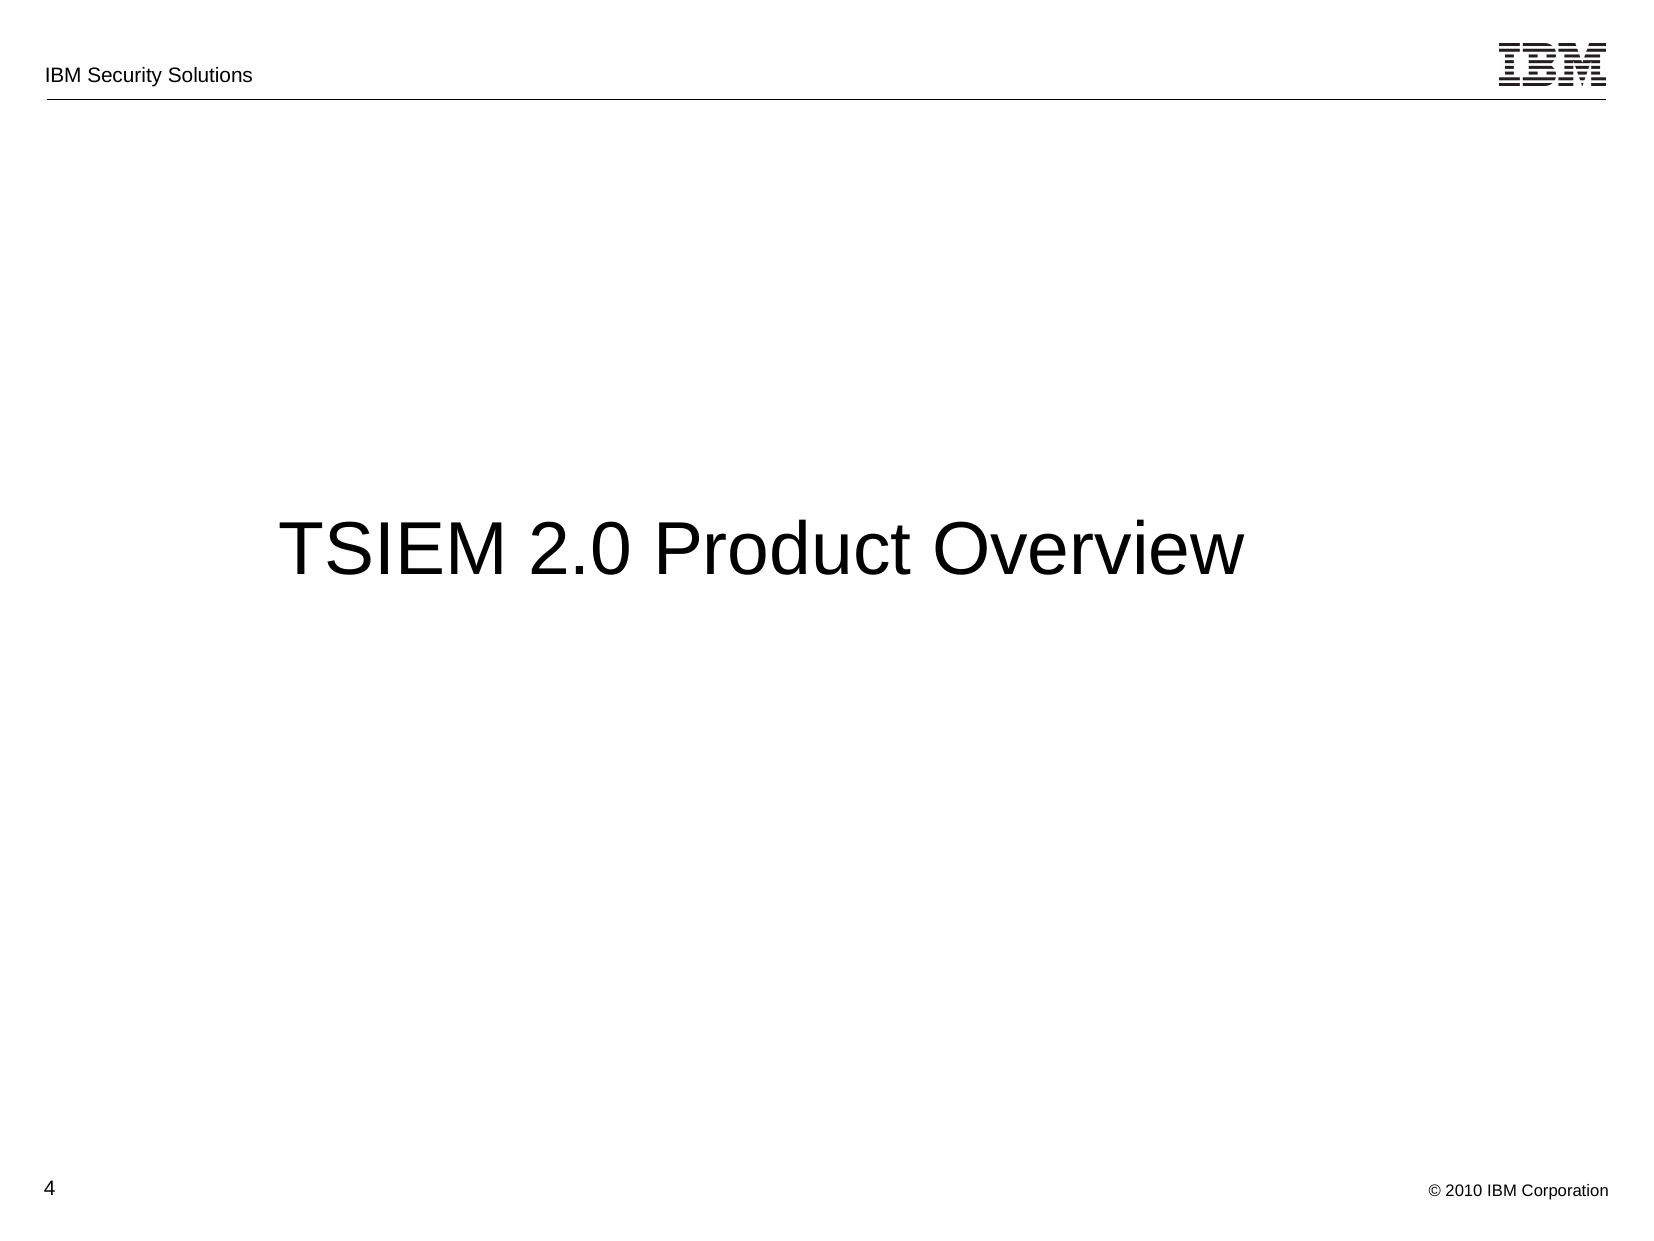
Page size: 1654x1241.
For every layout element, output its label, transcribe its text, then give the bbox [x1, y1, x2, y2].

picture [1499, 43, 1606, 86]
title TSIEM 2.0 Product Overview [263, 494, 1356, 717]
